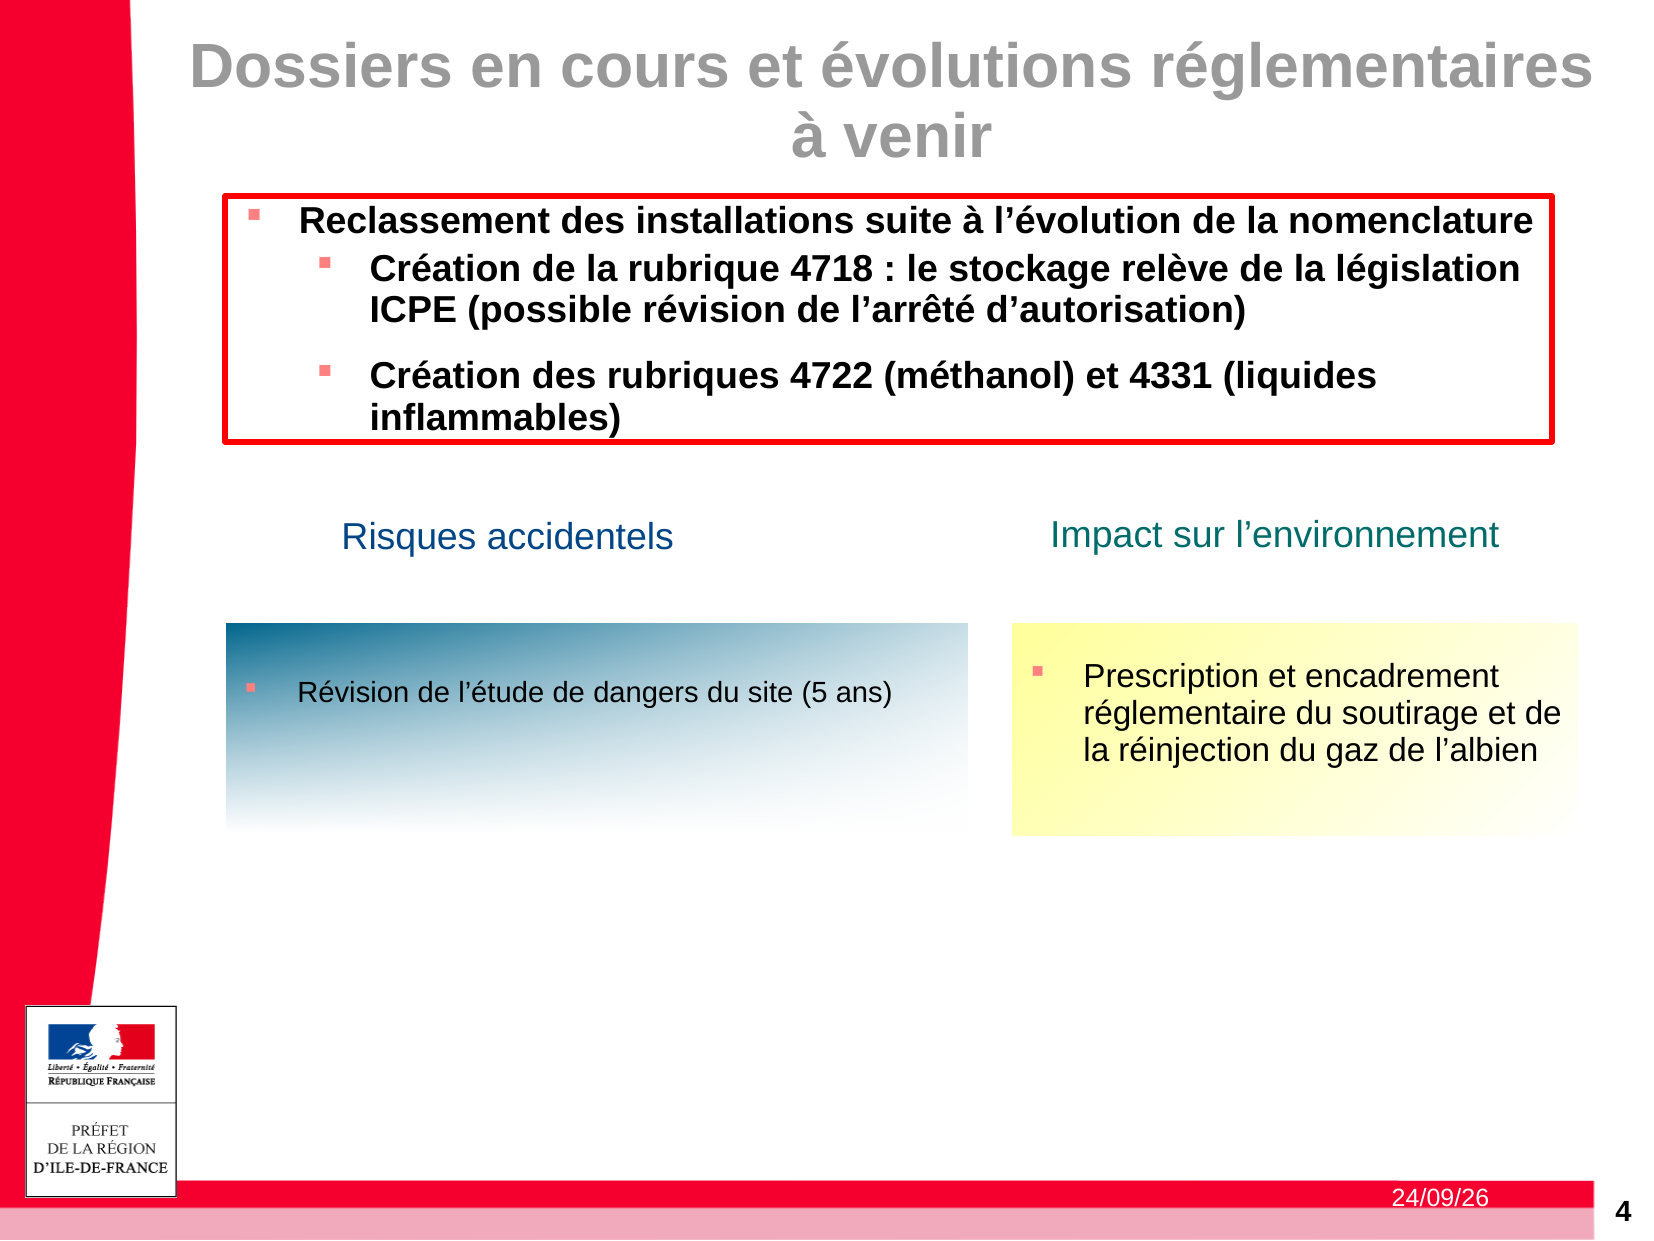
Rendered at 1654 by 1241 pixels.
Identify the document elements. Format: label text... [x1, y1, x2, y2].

picture [0, 0, 1653, 1240]
list Reclassement des installations suite à l’évolution de la nomenclature Création de la rubrique 4718 : le stockage relève de la législation ICPE (possible révision de l’arrêté d’autorisation) Création des rubriques 4722 (méthanol) et 4331 (liquides inflammables) [225, 196, 1552, 442]
text_box Impact sur l’environnement [1035, 505, 1515, 563]
text_box Risques accidentels [326, 507, 689, 565]
title Dossiers en cours et évolutions réglementaires à venir [182, 30, 1603, 171]
list Révision de l’étude de dangers du site (5 ans) [226, 623, 968, 832]
list Prescription et encadrement réglementaire du soutirage et de la réinjection du gaz de l’albien [1012, 623, 1579, 836]
